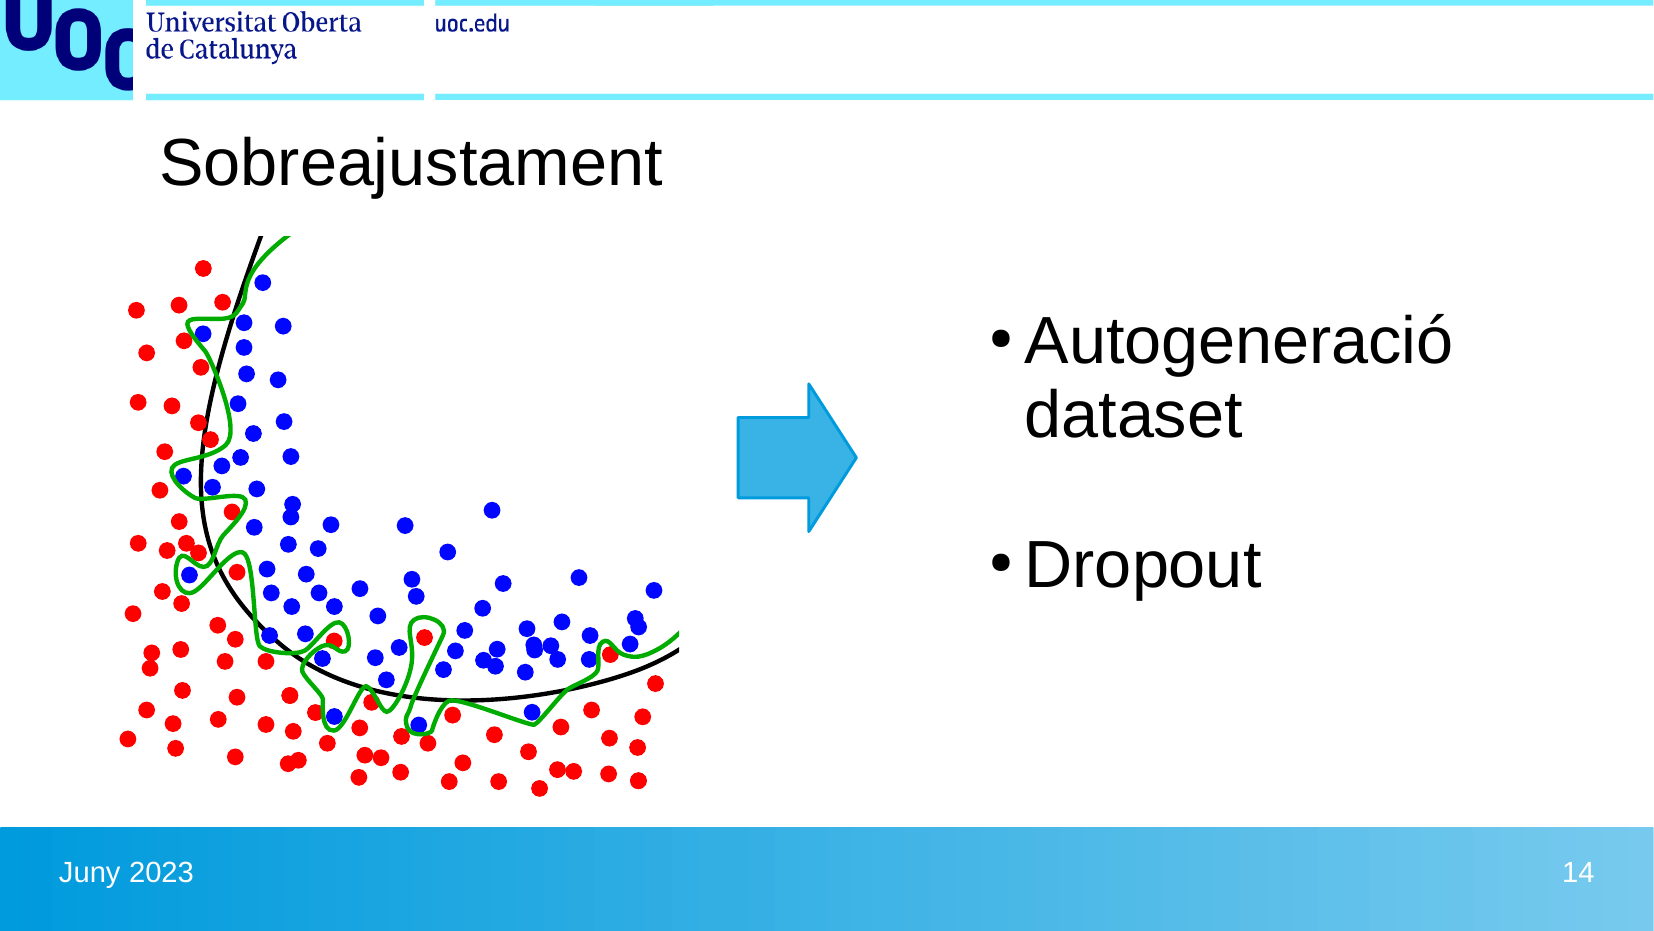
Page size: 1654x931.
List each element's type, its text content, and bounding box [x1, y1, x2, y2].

picture [101, 237, 680, 815]
text_box Sobreajustament [101, 88, 722, 237]
text_box Autogeneració dataset Dropout [974, 295, 1506, 610]
picture [0, 0, 1654, 105]
text_box [738, 383, 857, 532]
